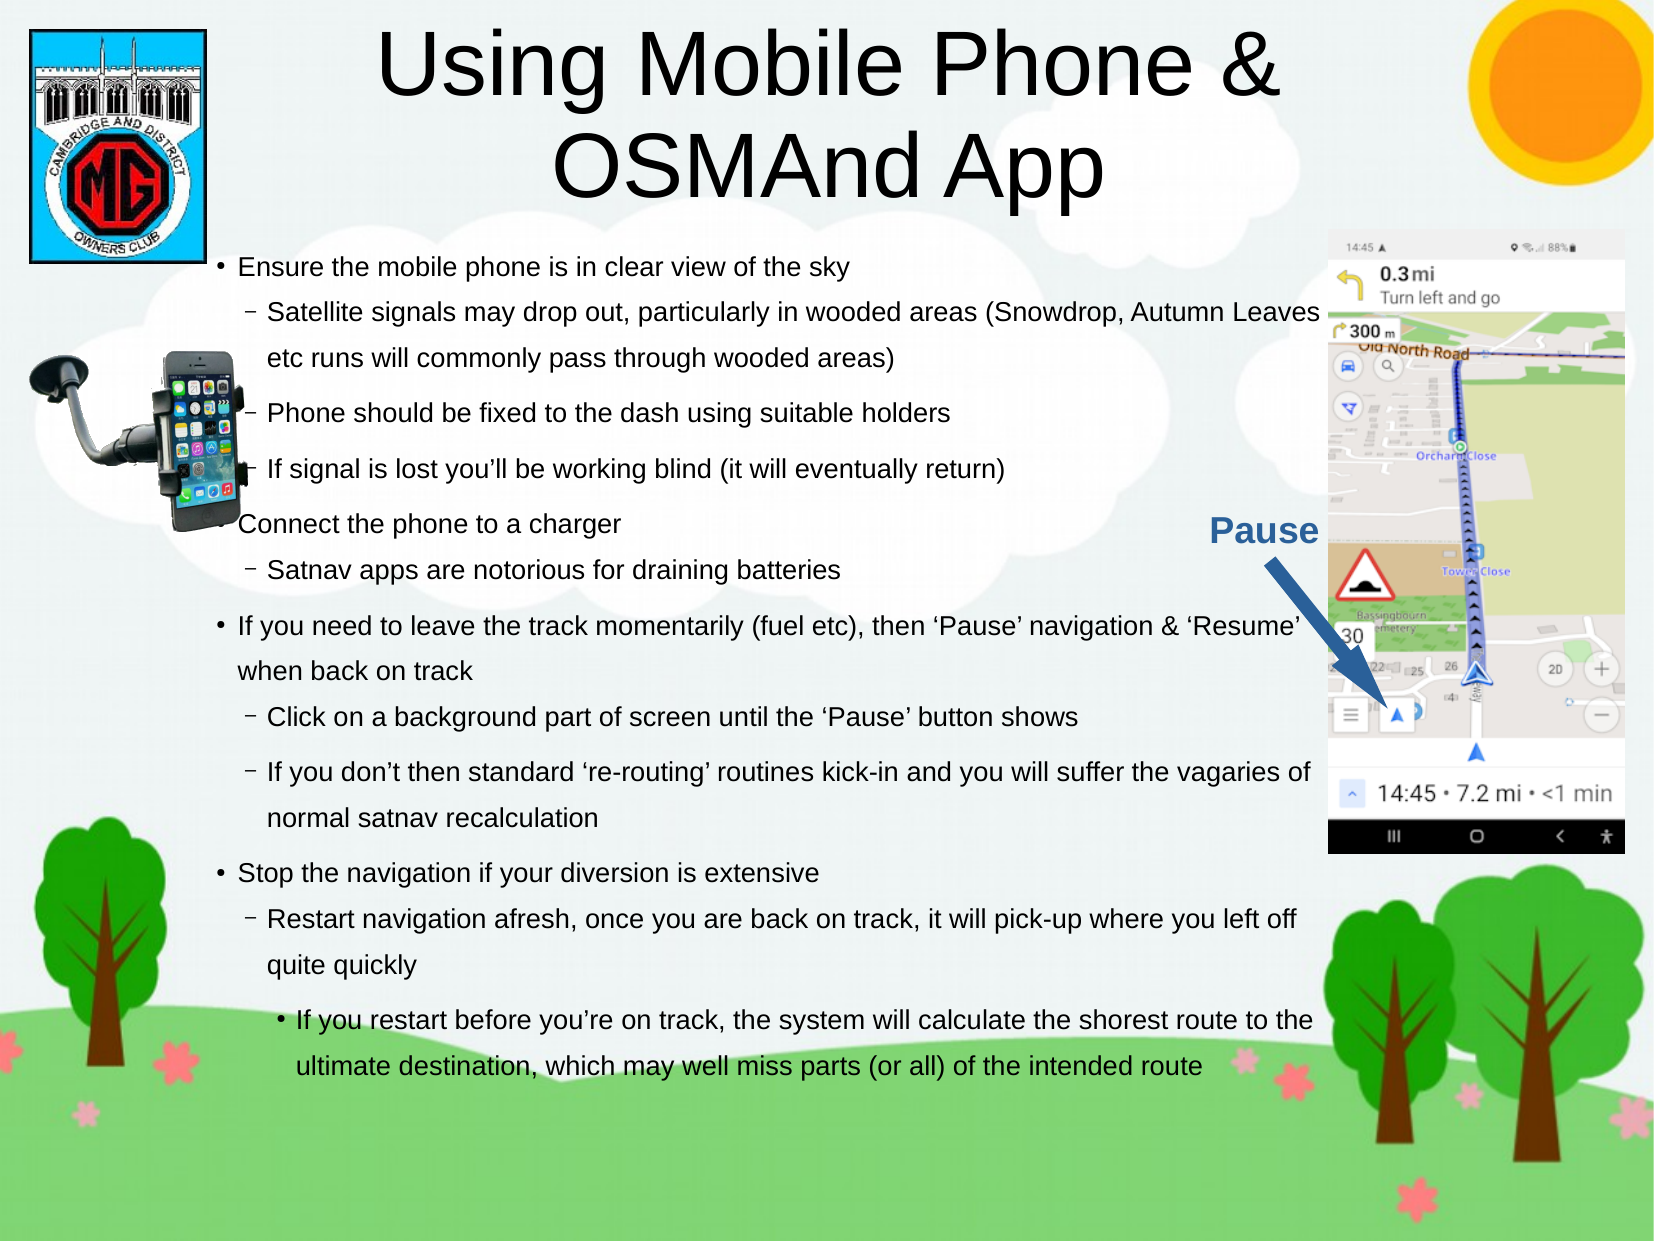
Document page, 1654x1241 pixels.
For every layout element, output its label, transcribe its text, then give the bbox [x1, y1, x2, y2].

title Using Mobile Phone & OSMAnd App [346, 3, 1313, 226]
text_box Pause [1151, 501, 1388, 562]
list Ensure the mobile phone is in clear view of the sky Satellite signals may drop out, particularly in wooded areas (Snowdrop, Autumn Leaves etc runs will commonly pass through wooded areas) Phone should be fixed to the dash using suitable holders If signal is lost you’ll be working blind (it will eventually return) Connect the phone to a charger Satnav apps are notorious for draining batteries If you need to leave the track momentarily (fuel etc), then ‘Pause’ navigation & ‘Resume’ when back on track Click on a background part of screen until the ‘Pause’ button shows If you don’t then standard ‘re-routing’ routines kick-in and you will suffer the vagaries of normal satnav recalculation Stop the navigation if your diversion is extensive Restart navigation afresh, once you are back on track, it will pick-up where you left off quite quickly If you restart before you’re on track, the system will calculate the shorest route to the ultimate destination, which may well miss parts (or all) of the intended route [208, 236, 1329, 1093]
picture [0, 0, 1654, 1241]
